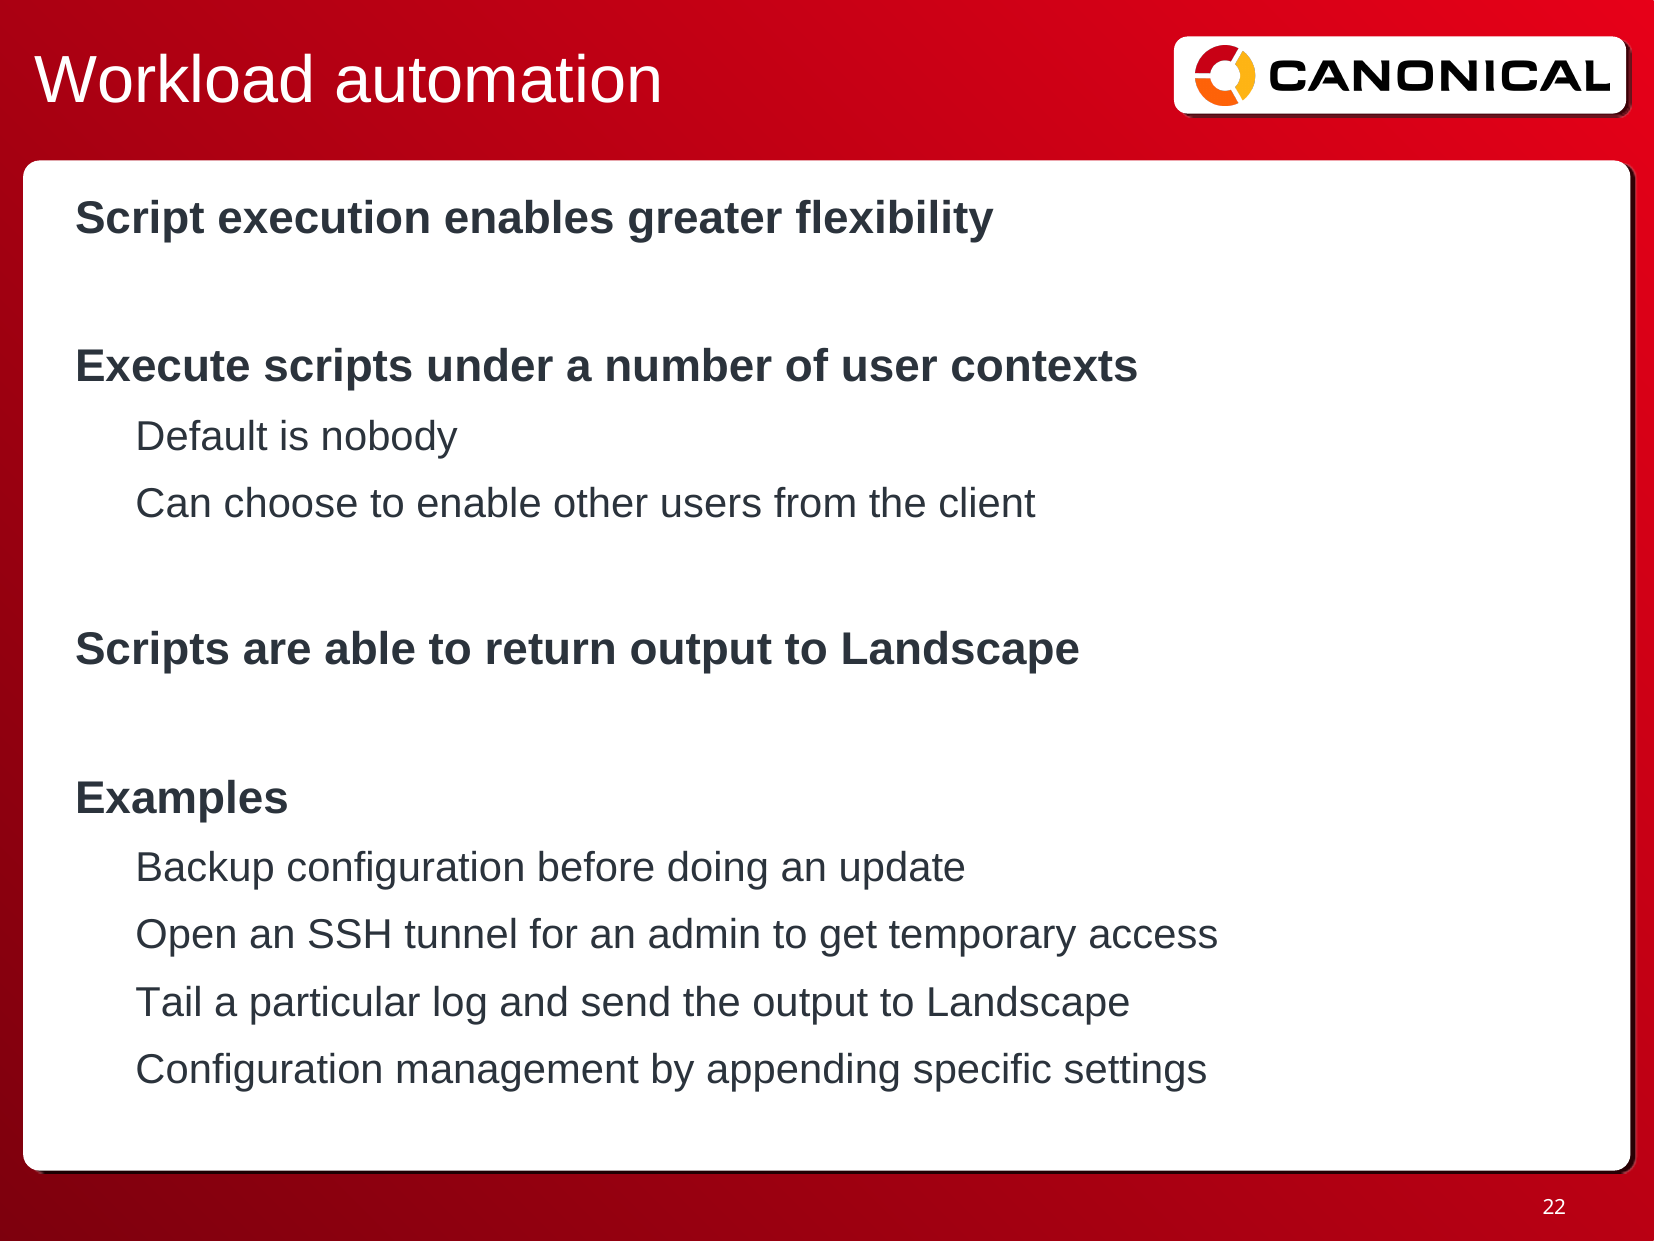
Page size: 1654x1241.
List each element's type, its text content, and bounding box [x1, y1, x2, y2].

title Workload automation [34, 19, 1548, 151]
picture [1548, 45, 1610, 106]
list Script execution enables greater flexibility Execute scripts under a number of user contexts Default is nobody Can choose to enable other users from the client Scripts are able to return output to Landscape Examples Backup configuration before doing an update Open an SSH tunnel for an admin to get temporary access Tail a particular log and send the output to Landscape Configuration management by appending specific settings [74, 196, 1589, 1101]
